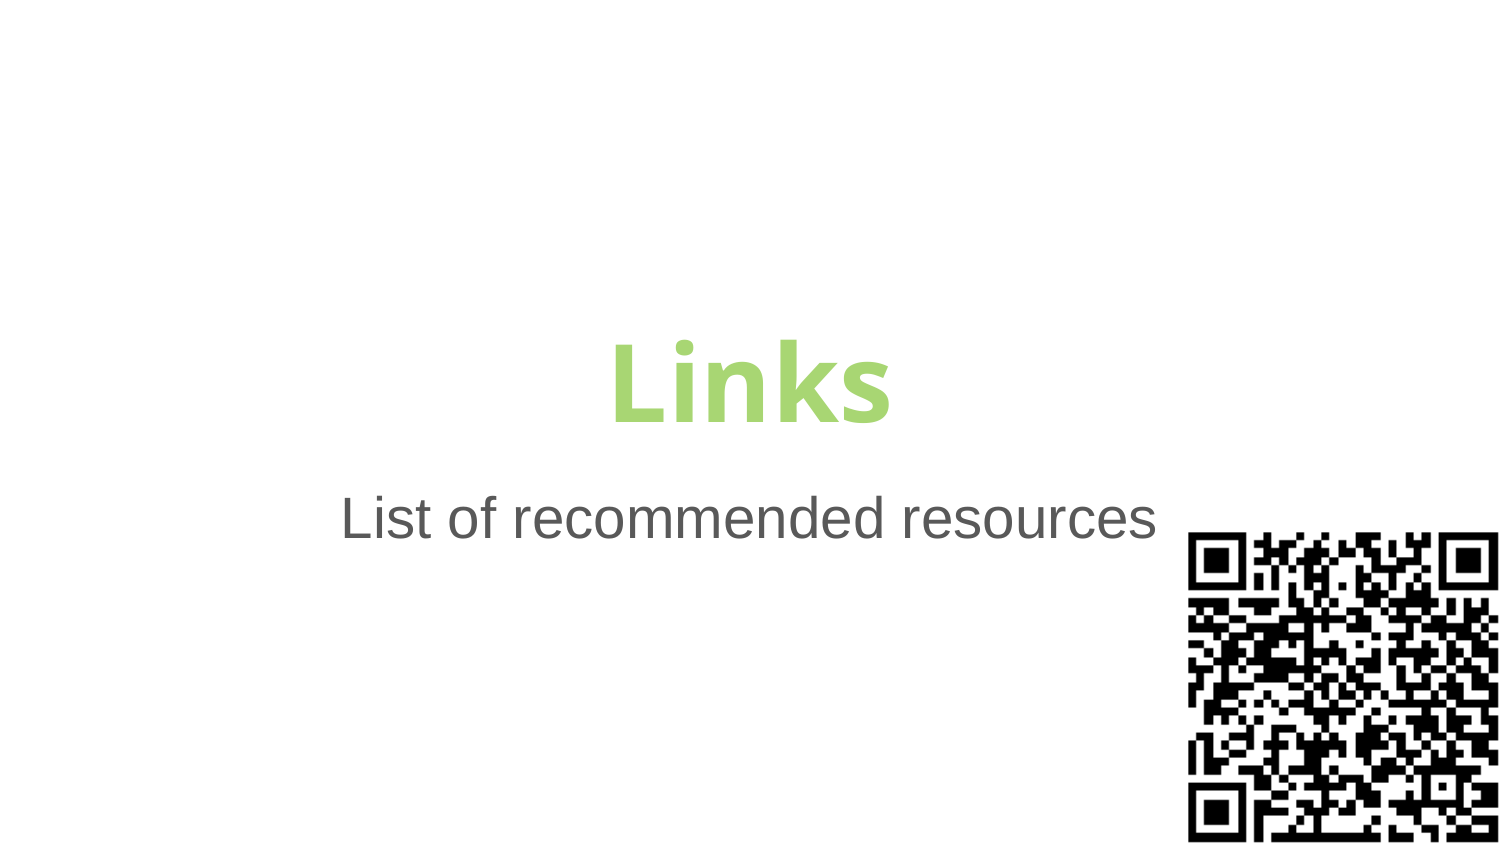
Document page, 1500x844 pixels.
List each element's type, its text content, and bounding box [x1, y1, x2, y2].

subtitle List of recommended resources [51, 464, 1449, 595]
picture [1187, 531, 1500, 844]
title Links [51, 122, 1449, 459]
